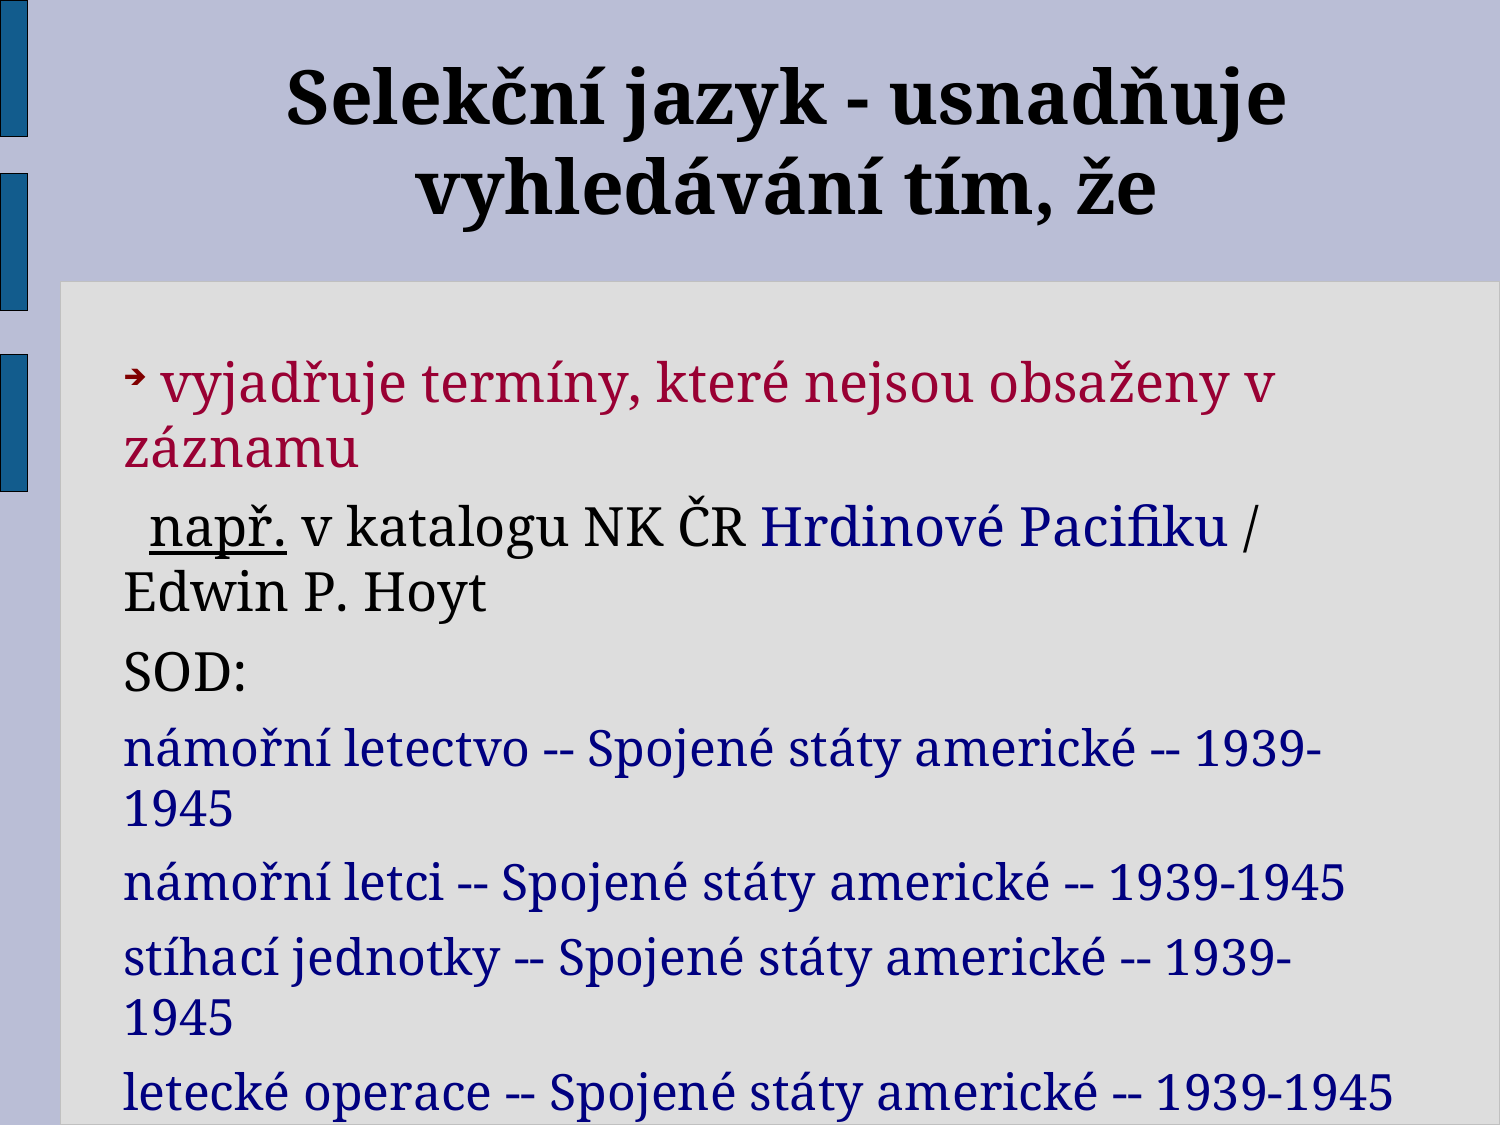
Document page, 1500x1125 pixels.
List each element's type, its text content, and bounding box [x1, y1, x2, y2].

title Selekční jazyk - usnadňuje vyhledávání tím, že [150, 41, 1426, 238]
list vyjadřuje termíny, které nejsou obsaženy v záznamu např. v katalogu NK ČR Hrdinové Pacifiku / Edwin P. Hoyt SOD: námořní letectvo -- Spojené státy americké -- 1939-1945 námořní letci -- Spojené státy americké -- 1939-1945 stíhací jednotky -- Spojené státy americké -- 1939-1945 letecké operace -- Spojené státy americké -- 1939-1945 druhá světová válka, 1939-1945 -- Tichý oceán [108, 265, 1418, 1125]
